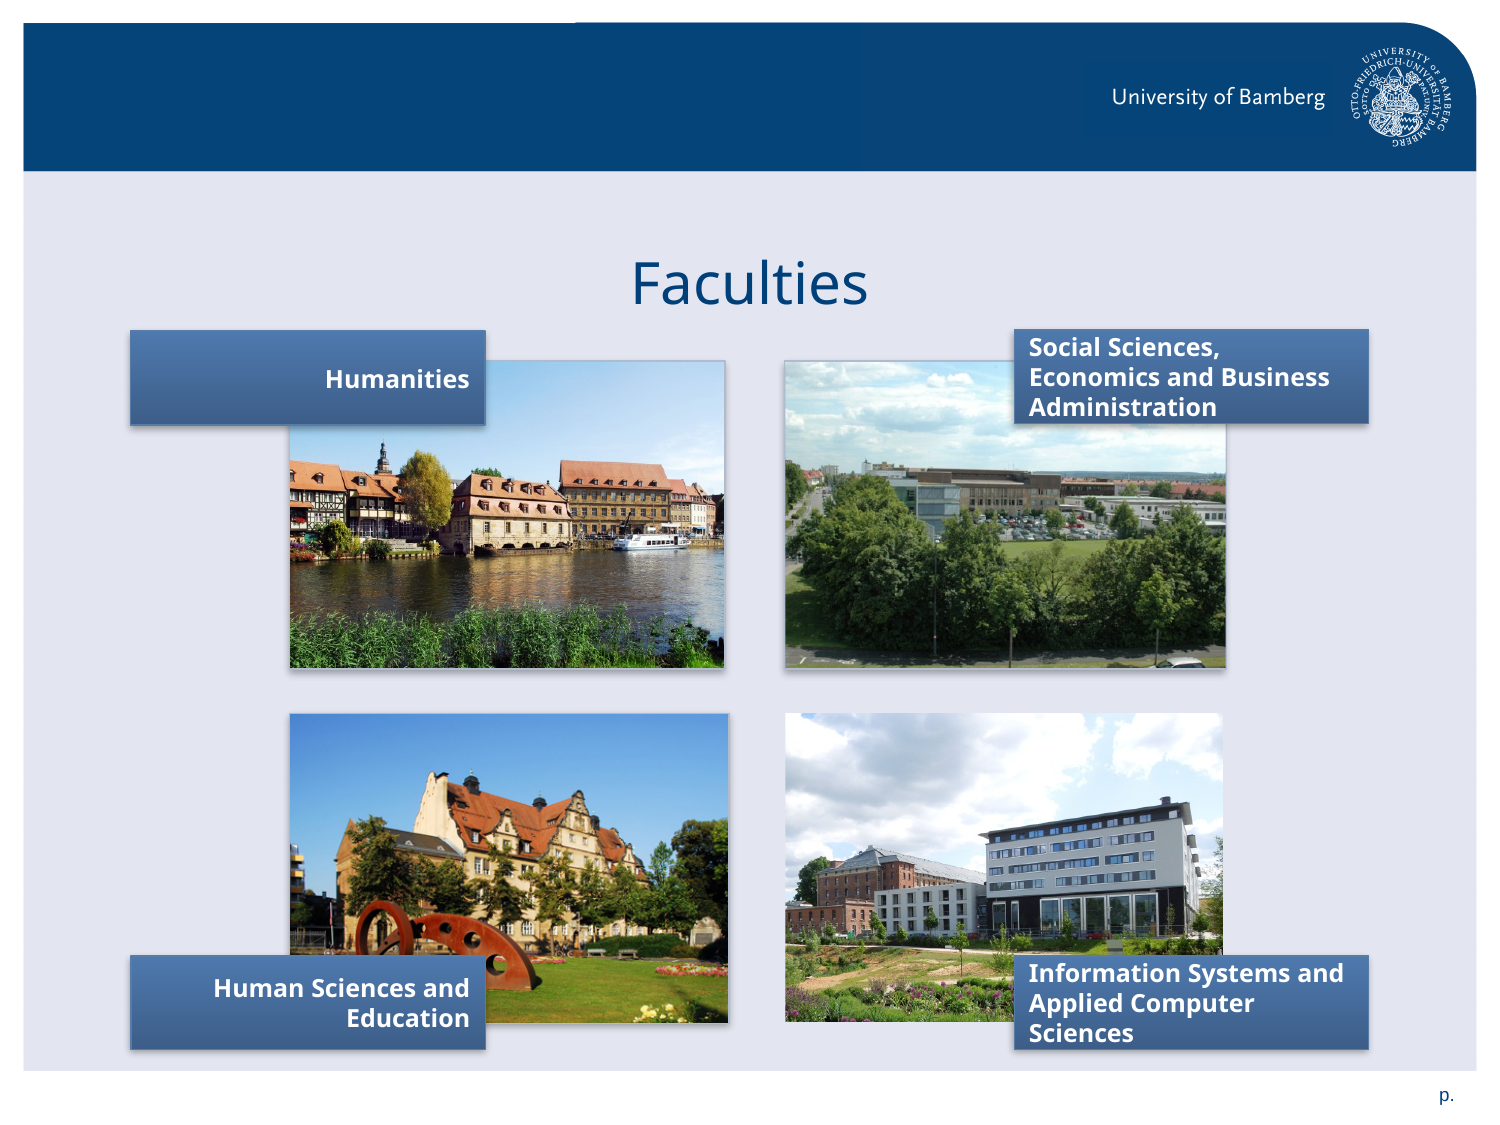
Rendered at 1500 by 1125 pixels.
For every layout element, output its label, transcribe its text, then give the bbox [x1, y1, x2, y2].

text_box Social Sciences, Economics and Business Administration [1014, 329, 1369, 424]
picture [0, 0, 1500, 1125]
text_box Humanities [130, 331, 486, 425]
text_box Information Systems and Applied Computer Sciences [1014, 955, 1369, 1050]
text_box Human Sciences and Education [130, 955, 486, 1050]
title Faculties [137, 187, 1363, 375]
